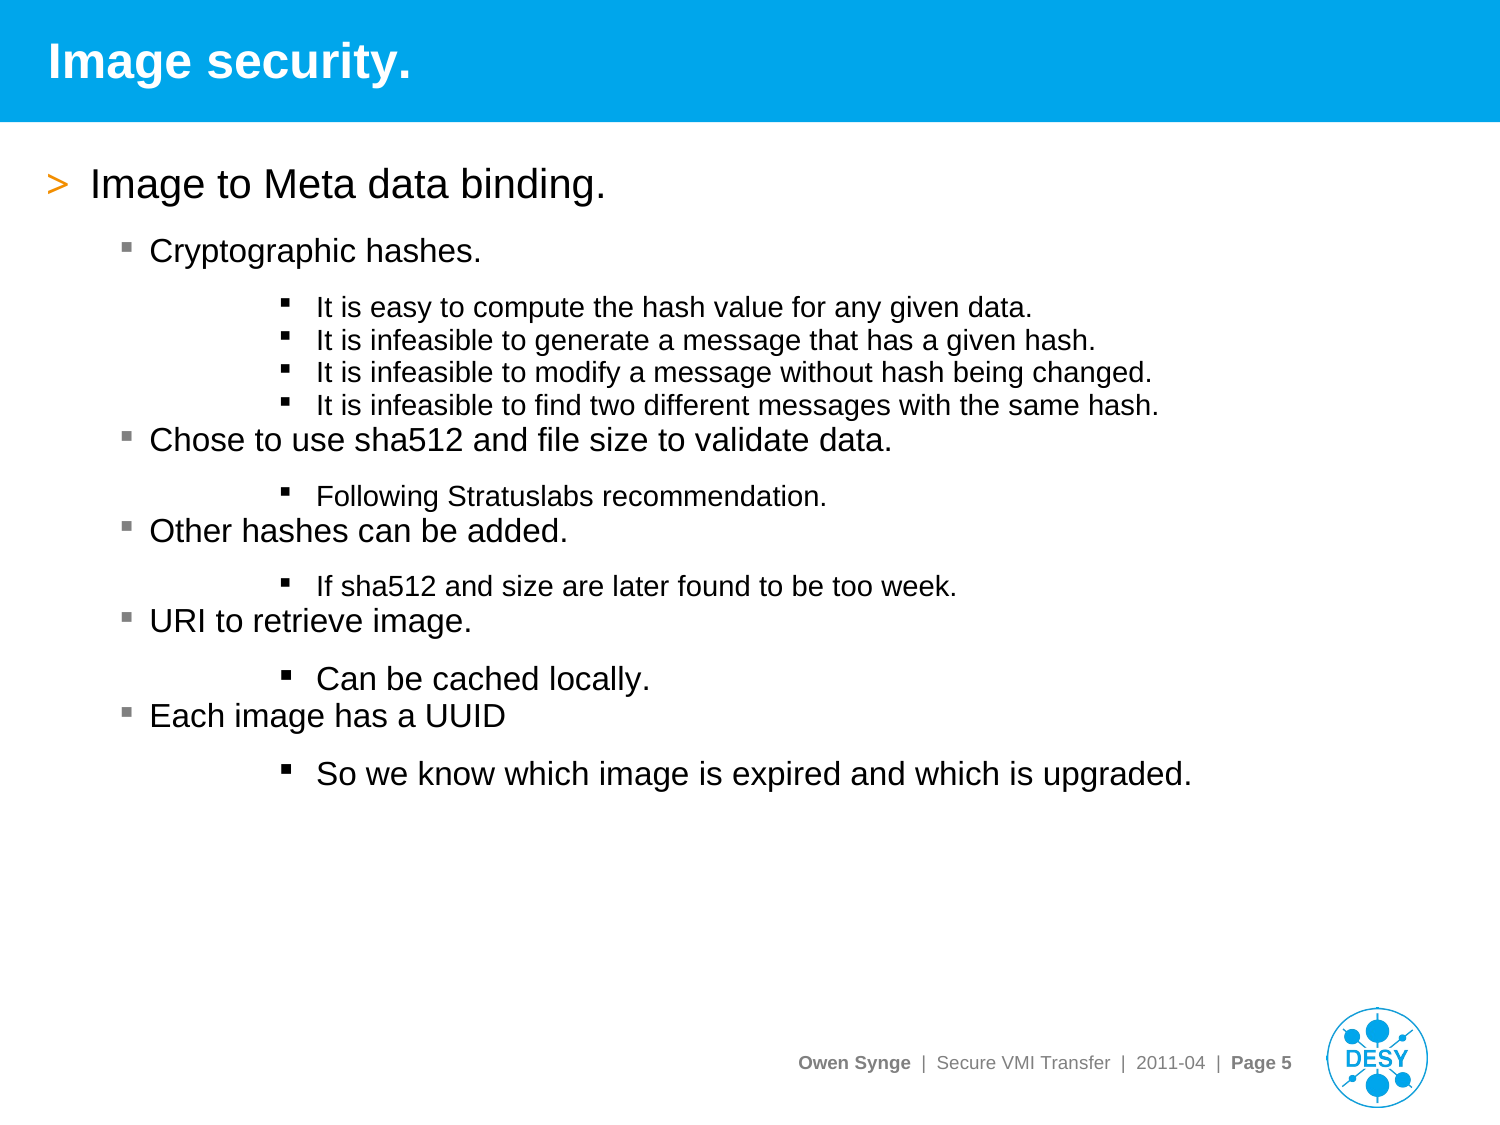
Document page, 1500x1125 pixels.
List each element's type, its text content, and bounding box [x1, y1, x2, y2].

picture [1326, 1007, 1428, 1108]
list Image to Meta data binding. Cryptographic hashes. It is easy to compute the hash value for any given data. It is infeasible to generate a message that has a given hash. It is infeasible to modify a message without hash being changed. It is infeasible to find two different messages with the same hash. Chose to use sha512 and file size to validate data. Following Stratuslabs recommendation. Other hashes can be added. If sha512 and size are later found to be too week. URI to retrieve image. Can be cached locally. Each image has a UUID So we know which image is expired and which is upgraded. [46, 160, 1444, 889]
title Image security. [47, 24, 1446, 99]
